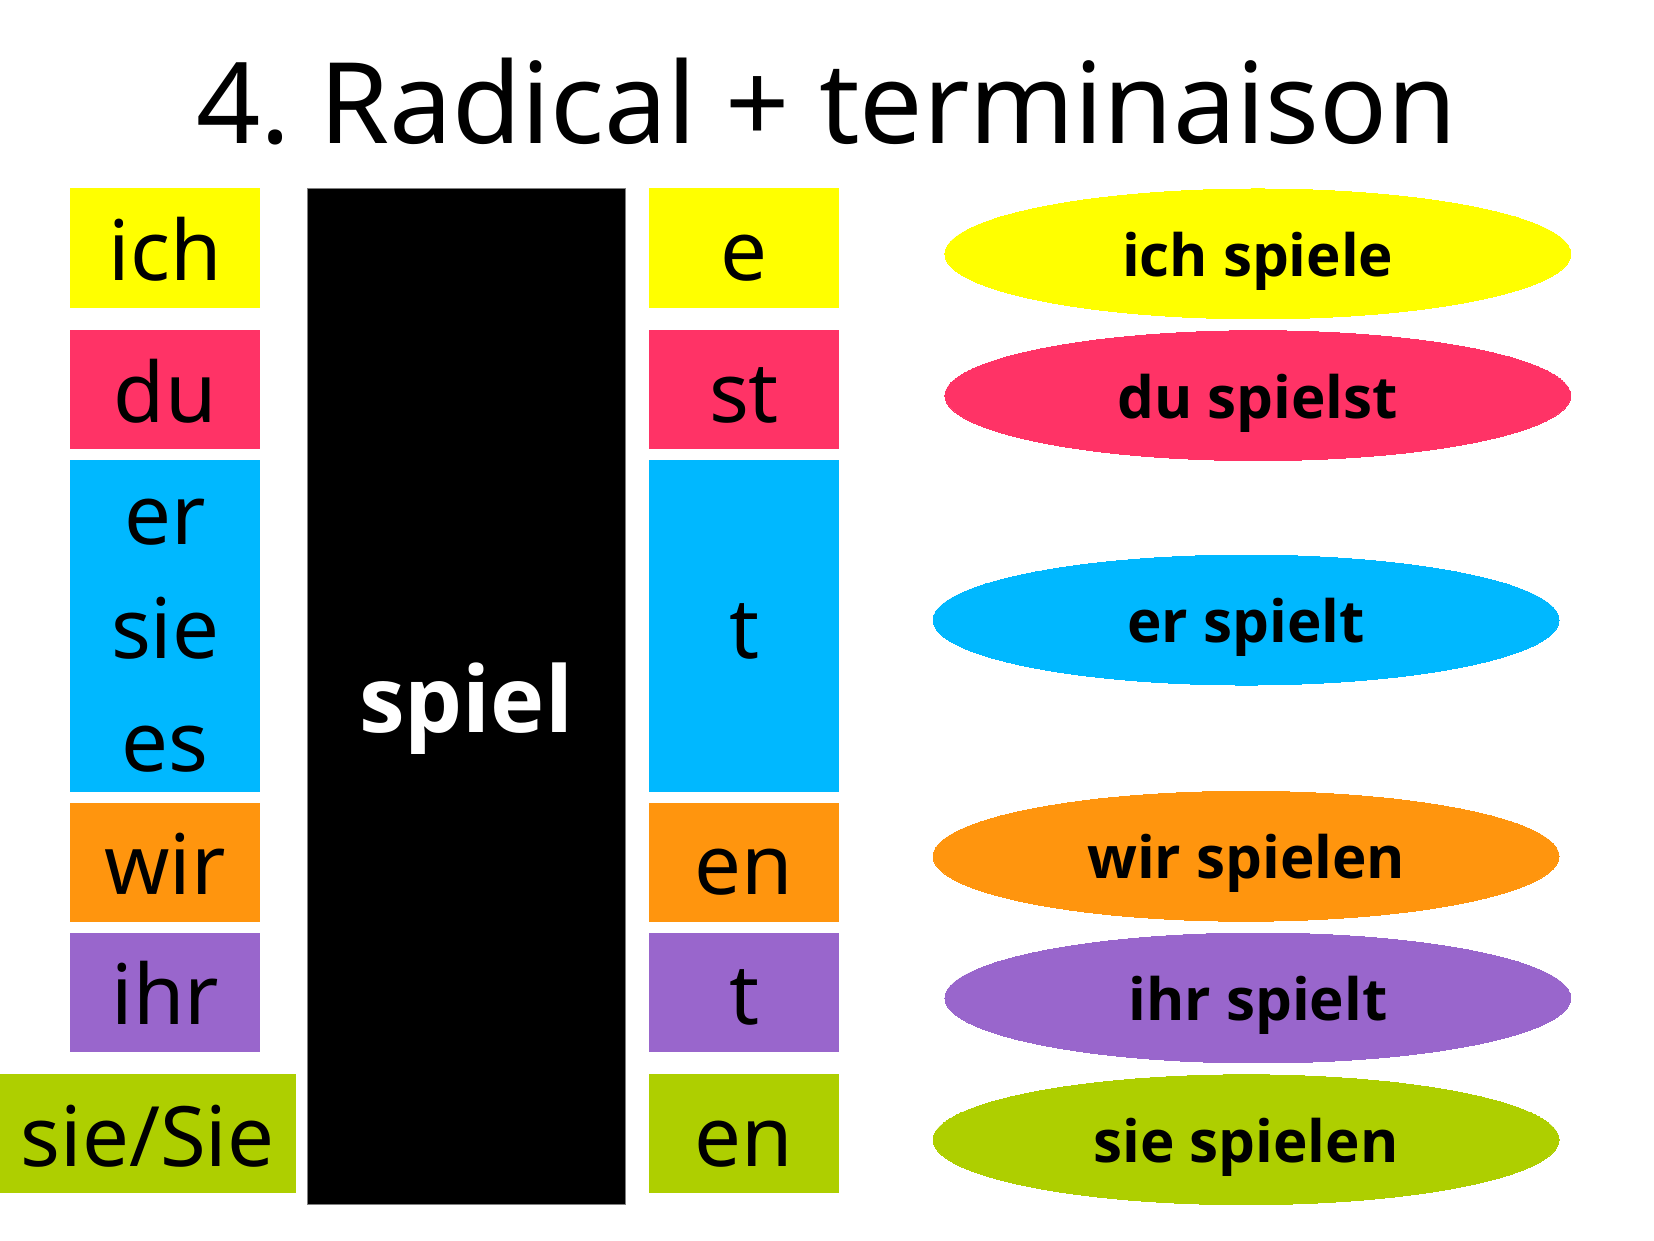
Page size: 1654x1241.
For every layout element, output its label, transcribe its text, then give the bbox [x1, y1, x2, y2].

text_box t [649, 933, 839, 1052]
text_box ihr spielt [944, 933, 1571, 1063]
text_box ich [70, 188, 260, 308]
text_box st [649, 330, 839, 449]
text_box wir [70, 803, 260, 922]
text_box spiel [307, 188, 626, 1205]
text_box er sie es [70, 460, 260, 792]
text_box ihr [70, 933, 260, 1052]
text_box du [70, 330, 260, 449]
text_box sie spielen [933, 1074, 1560, 1205]
text_box du spielst [944, 330, 1571, 461]
text_box en [649, 1074, 839, 1193]
text_box er spielt [933, 555, 1560, 686]
text_box t [649, 460, 839, 792]
text_box sie/Sie [0, 1074, 296, 1193]
text_box e [649, 188, 839, 308]
text_box wir spielen [933, 791, 1560, 922]
text_box en [649, 803, 839, 922]
text_box ich spiele [944, 188, 1571, 319]
text_box 4. Radical + terminaison [35, 15, 1619, 189]
